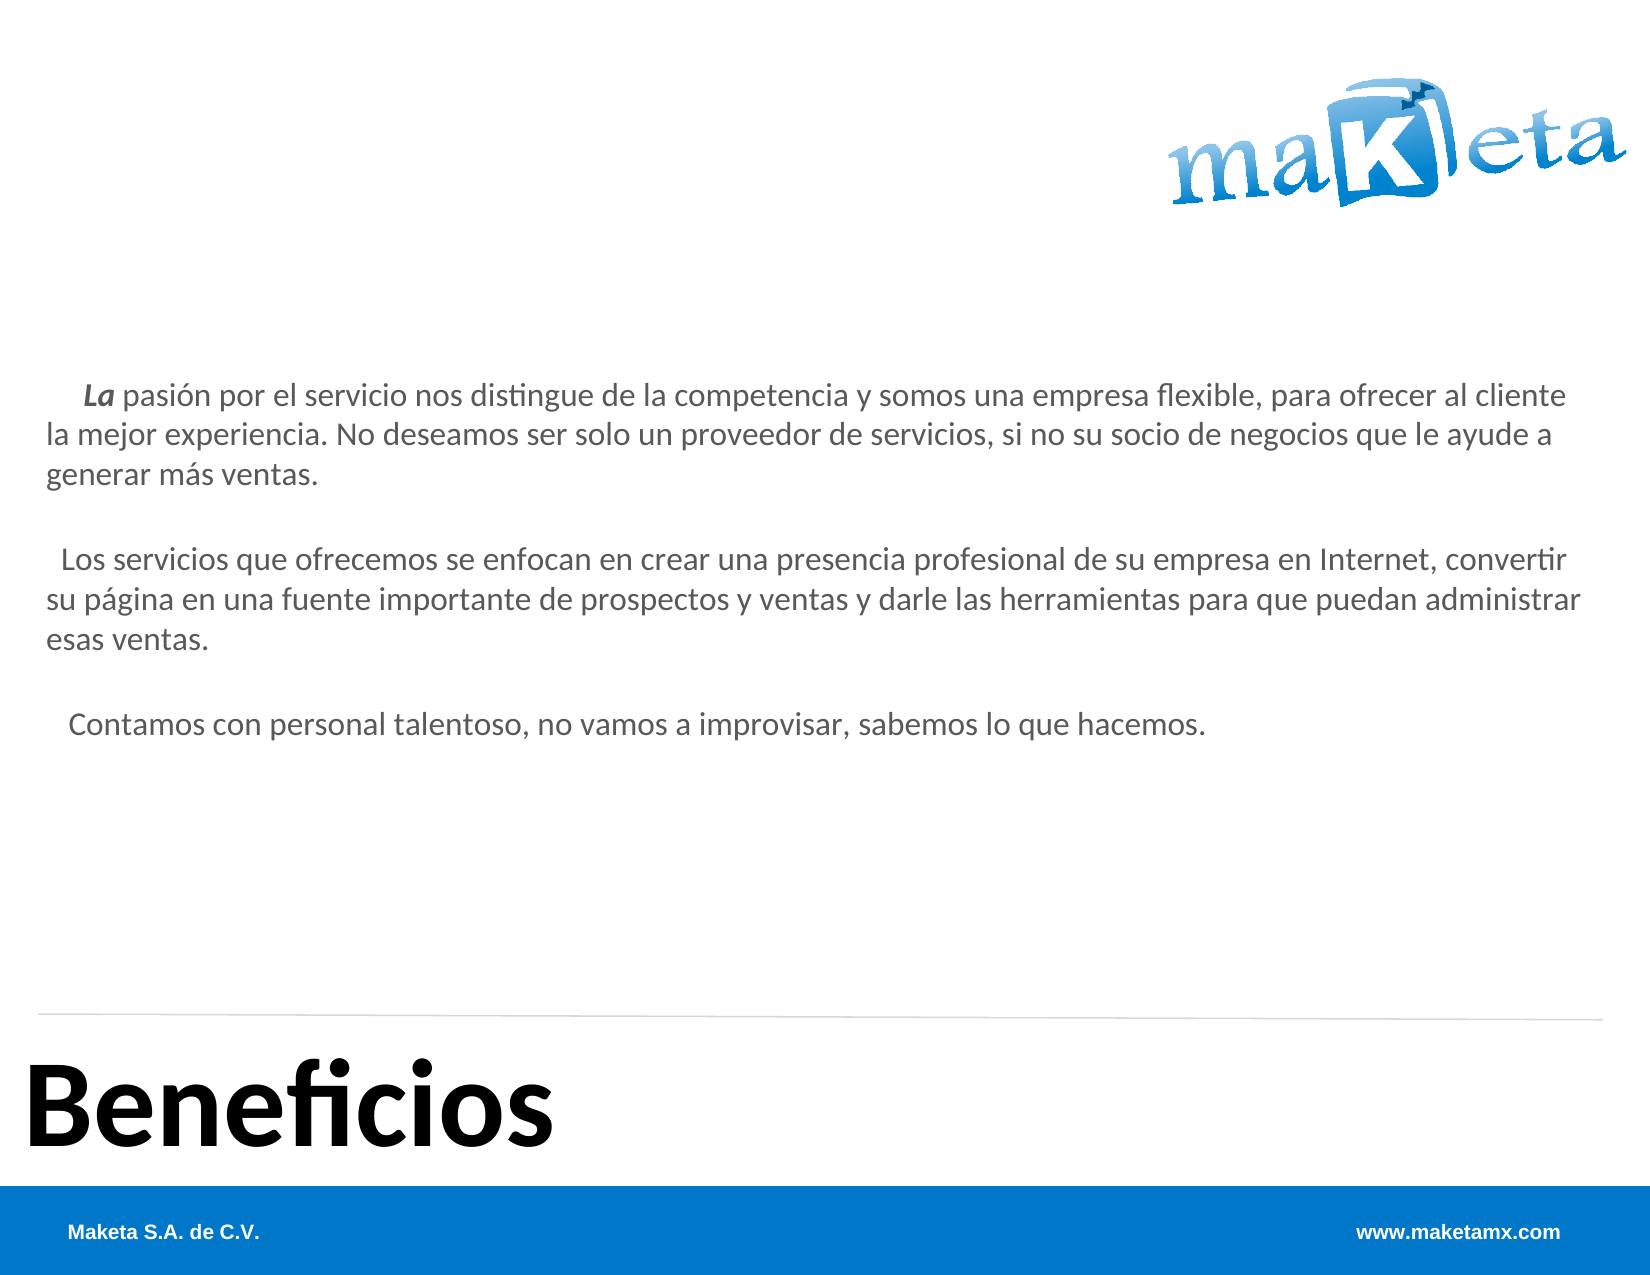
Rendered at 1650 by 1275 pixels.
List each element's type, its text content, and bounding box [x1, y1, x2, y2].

picture [0, 1186, 1650, 1275]
text_box Beneficios [8, 1013, 945, 1180]
picture [1166, 65, 1627, 224]
